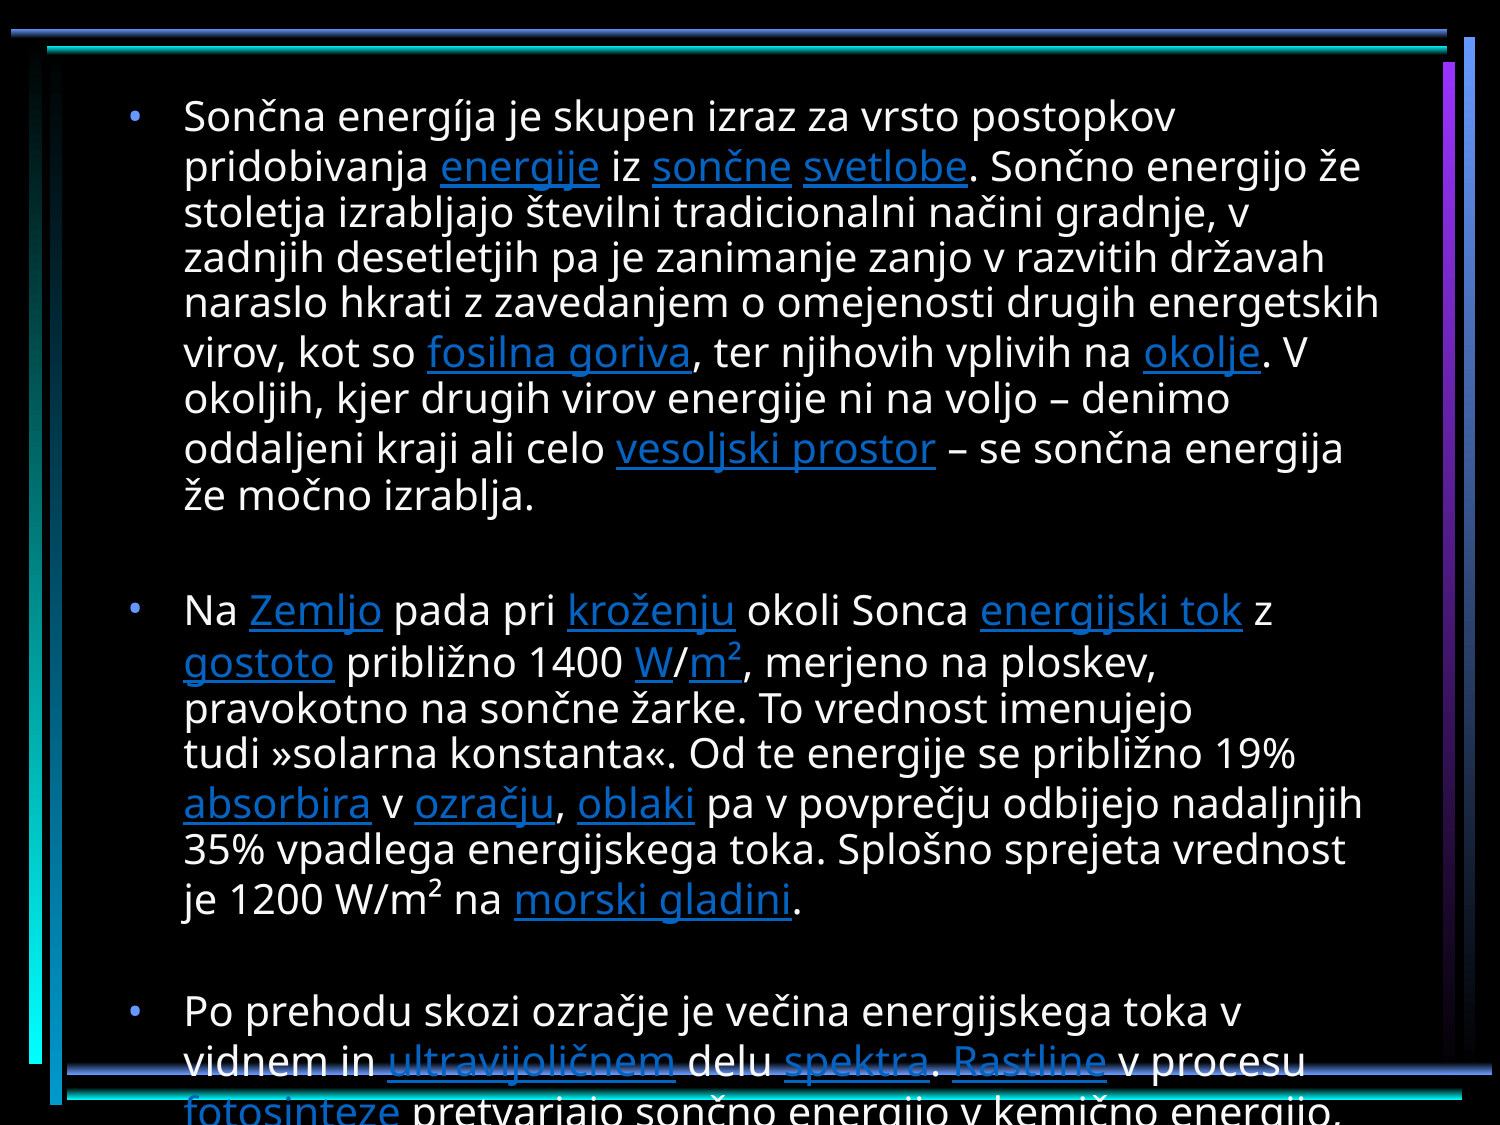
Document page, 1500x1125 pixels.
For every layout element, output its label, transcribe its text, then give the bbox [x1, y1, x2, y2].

list Sončna energíja je skupen izraz za vrsto postopkov pridobivanja energije iz sončne svetlobe. Sončno energijo že stoletja izrabljajo številni tradicionalni načini gradnje, v zadnjih desetletjih pa je zanimanje zanjo v razvitih državah naraslo hkrati z zavedanjem o omejenosti drugih energetskih virov, kot so fosilna goriva, ter njihovih vplivih na okolje. V okoljih, kjer drugih virov energije ni na voljo – denimo oddaljeni kraji ali celo vesoljski prostor – se sončna energija že močno izrablja. Na Zemljo pada pri kroženju okoli Sonca energijski tok z gostoto približno 1400 W/m², merjeno na ploskev, pravokotno na sončne žarke. To vrednost imenujejo tudi »solarna konstanta«. Od te energije se približno 19% absorbira v ozračju, oblaki pa v povprečju odbijejo nadaljnjih 35% vpadlega energijskega toka. Splošno sprejeta vrednost je 1200 W/m² na morski gladini. Po prehodu skozi ozračje je večina energijskega toka v vidnem in ultravijoličnem delu spektra. Rastline v procesu fotosinteze pretvarjajo sončno energijo v kemično energijo, to pa porabljamo, ko kurimo les ali fosilna goriva. [112, 87, 1400, 1125]
